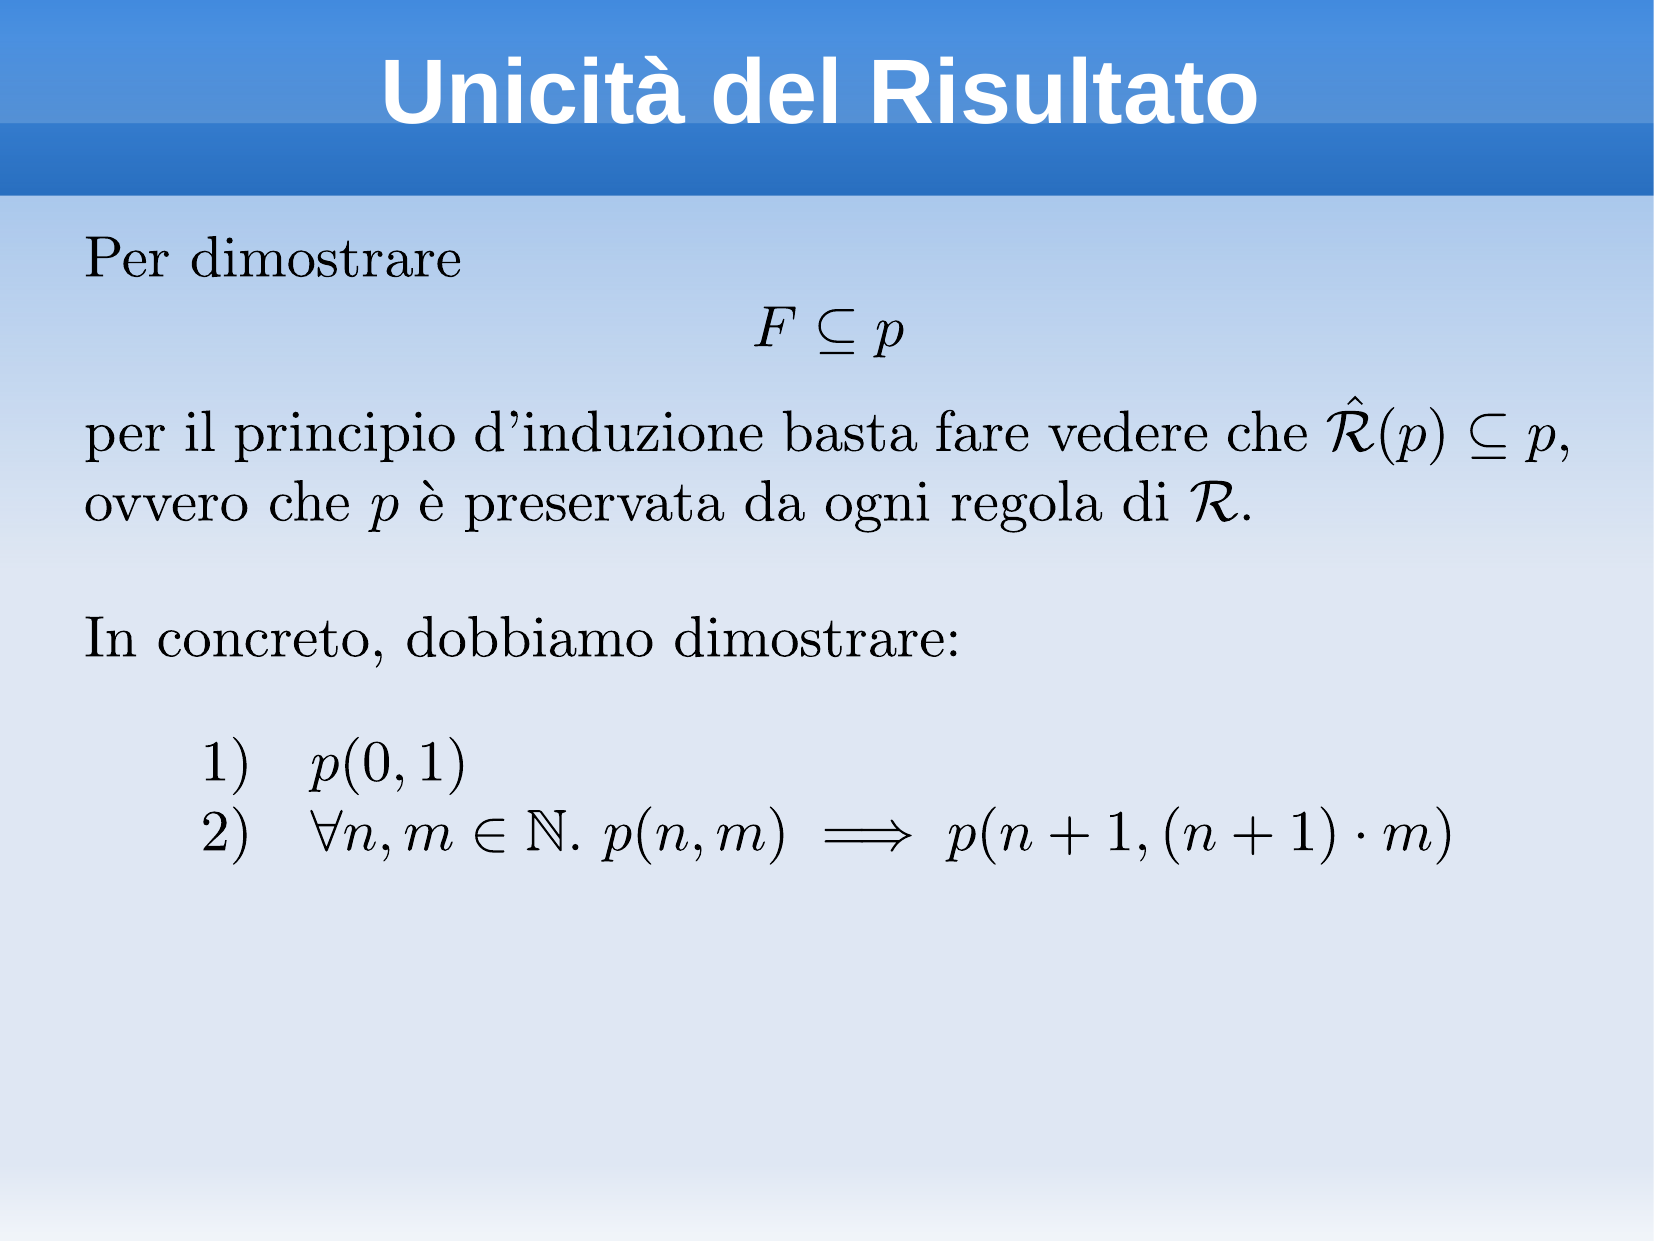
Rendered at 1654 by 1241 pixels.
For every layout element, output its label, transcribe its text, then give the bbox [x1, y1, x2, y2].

picture [0, 0, 1654, 1241]
title Unicità del Risultato [76, 0, 1565, 196]
text_box [83, 235, 1573, 865]
